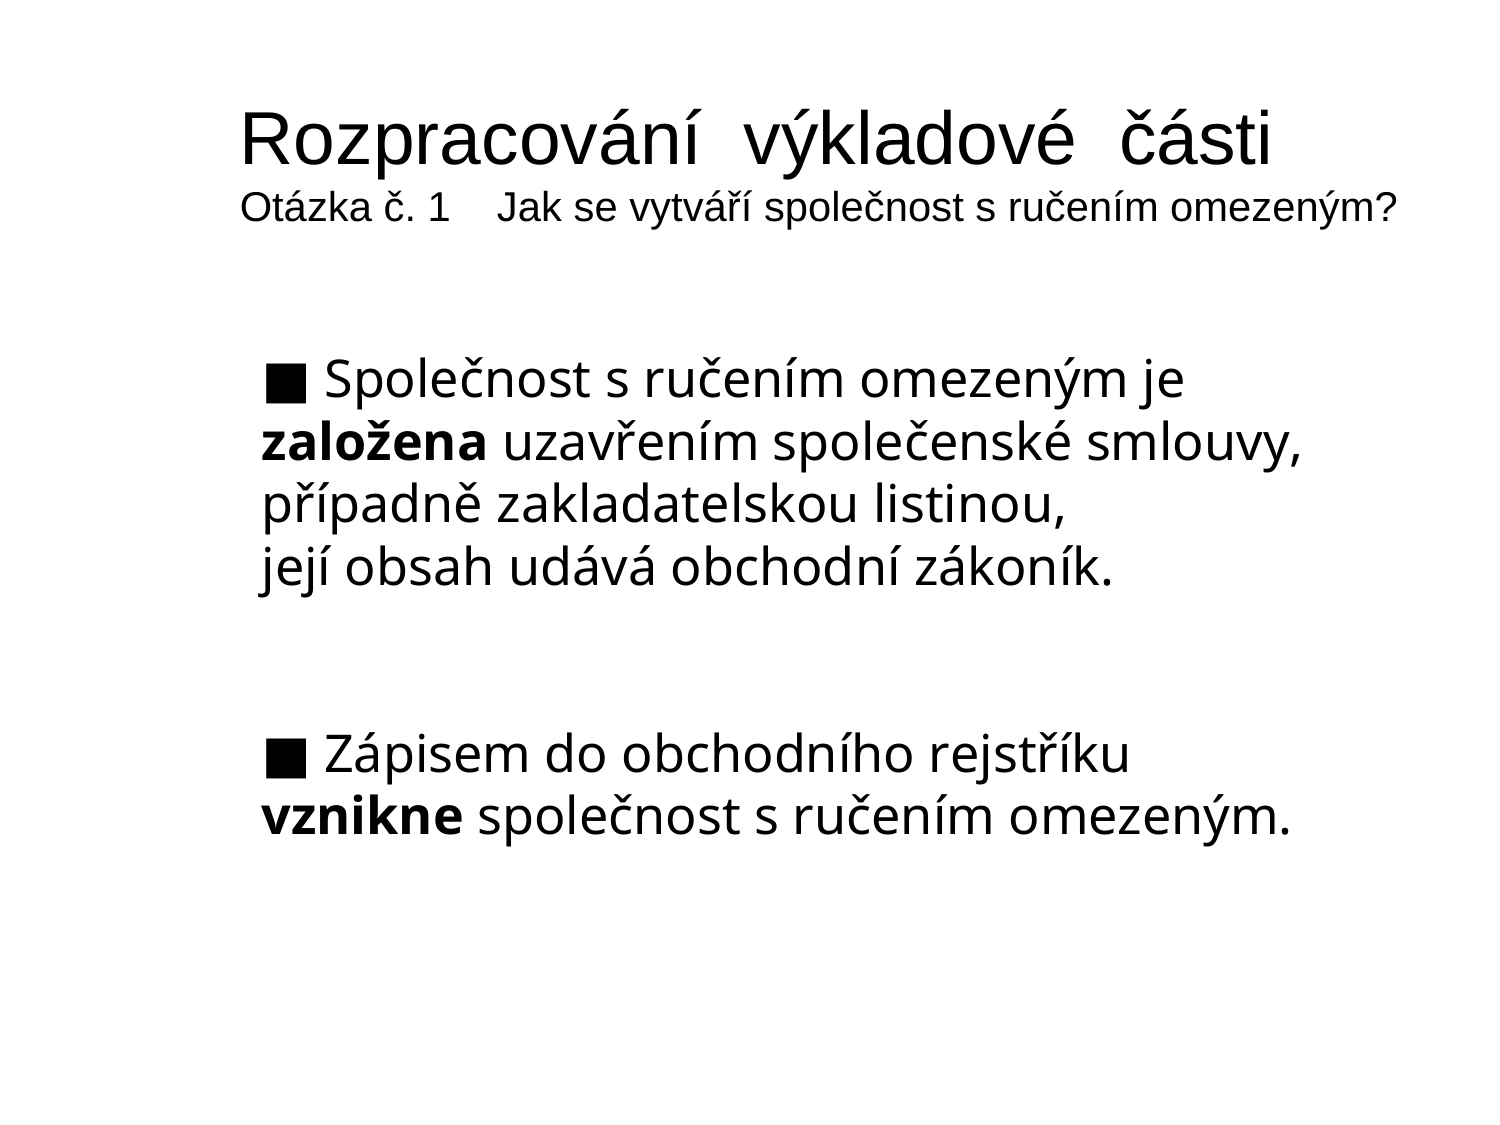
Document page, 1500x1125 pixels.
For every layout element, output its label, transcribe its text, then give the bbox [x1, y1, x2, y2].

title Rozpracování výkladové části Otázka č. 1 Jak se vytváří společnost s ručením omezeným? [224, 49, 1425, 237]
text_box ■ Společnost s ručením omezeným je založena uzavřením společenské smlouvy, případně zakladatelskou listinou, její obsah udává obchodní zákoník. ■ Zápisem do obchodního rejstříku vznikne společnost s ručením omezeným. [206, 337, 1447, 1116]
